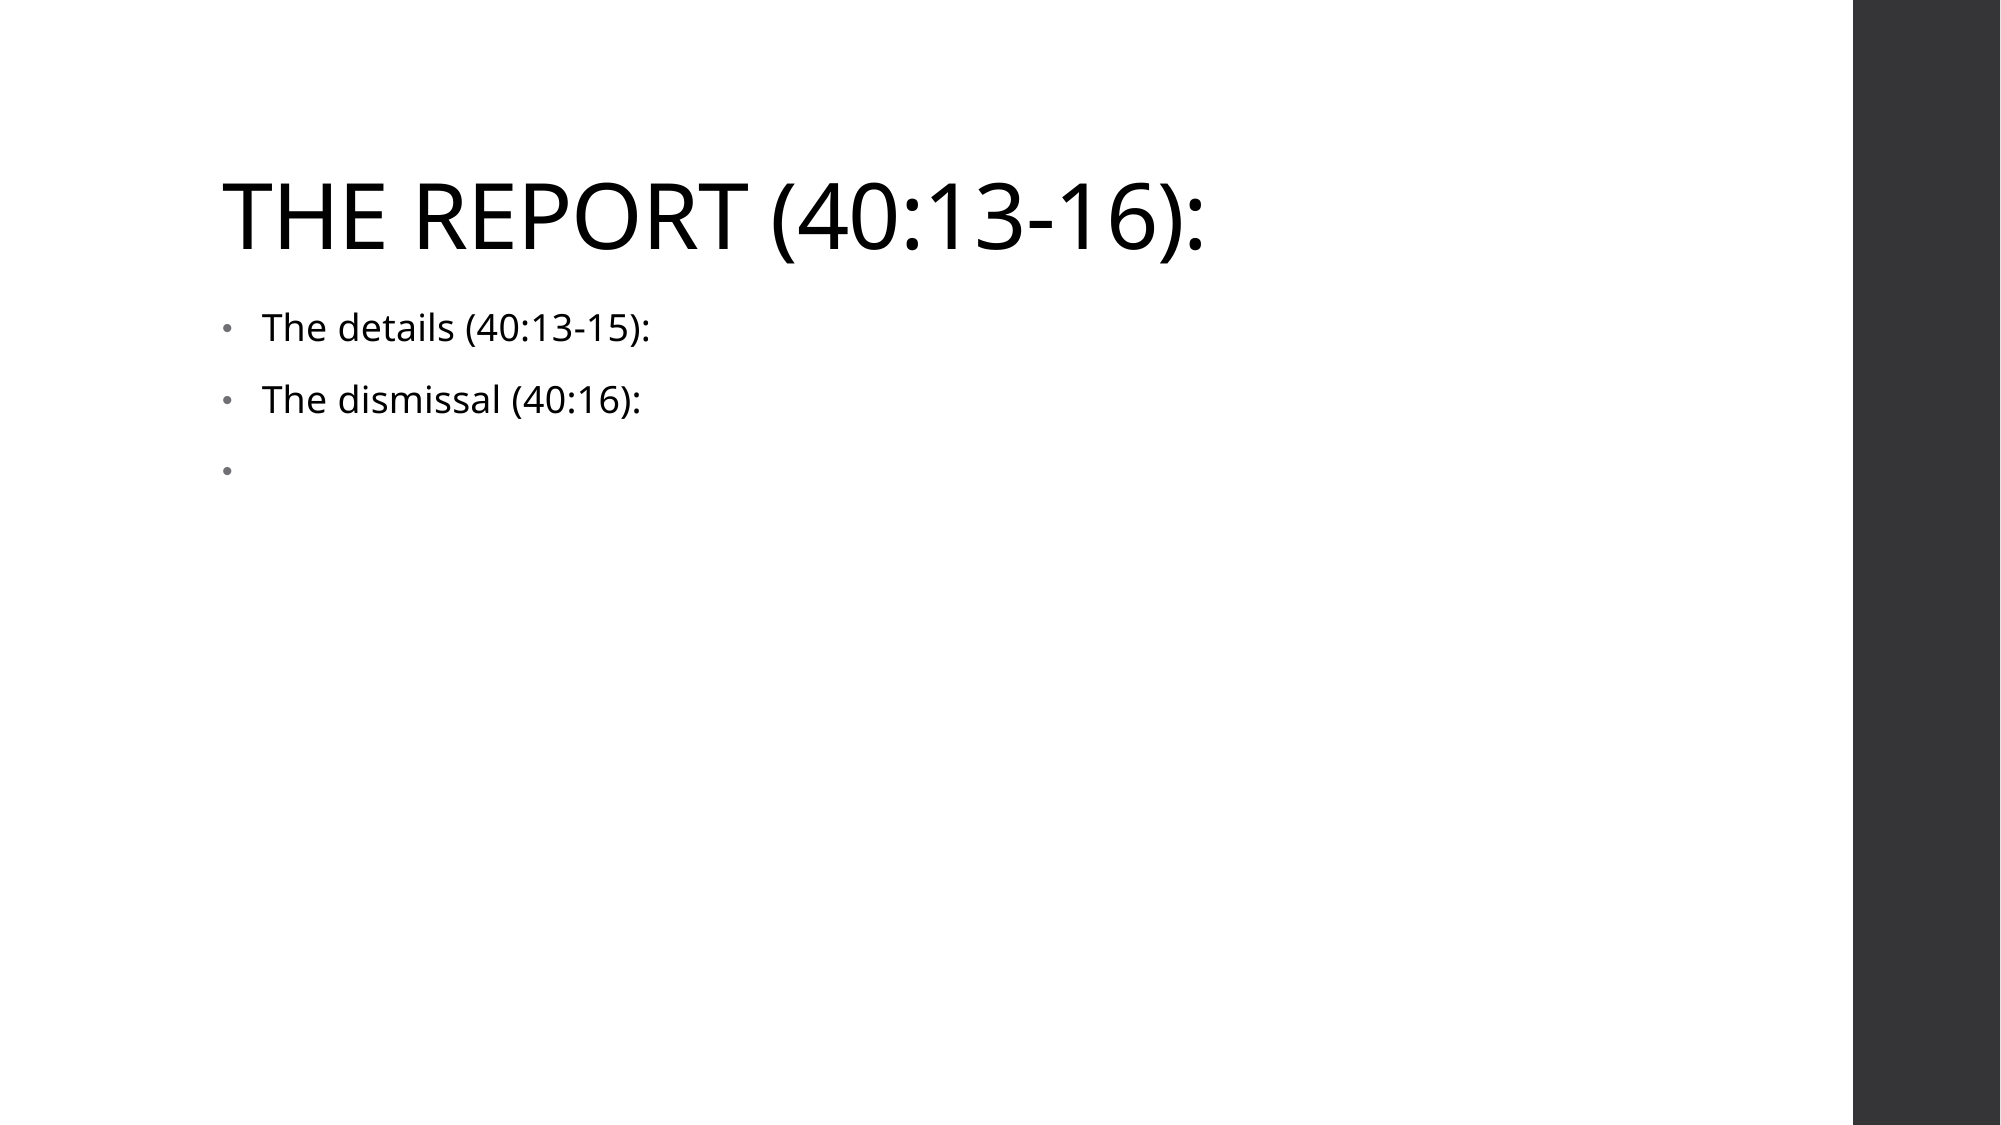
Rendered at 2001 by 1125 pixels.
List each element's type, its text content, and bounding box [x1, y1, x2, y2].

list The details (40:13-15): The dismissal (40:16): [206, 299, 1617, 1014]
title THE REPORT (40:13-16): [206, 60, 1797, 278]
